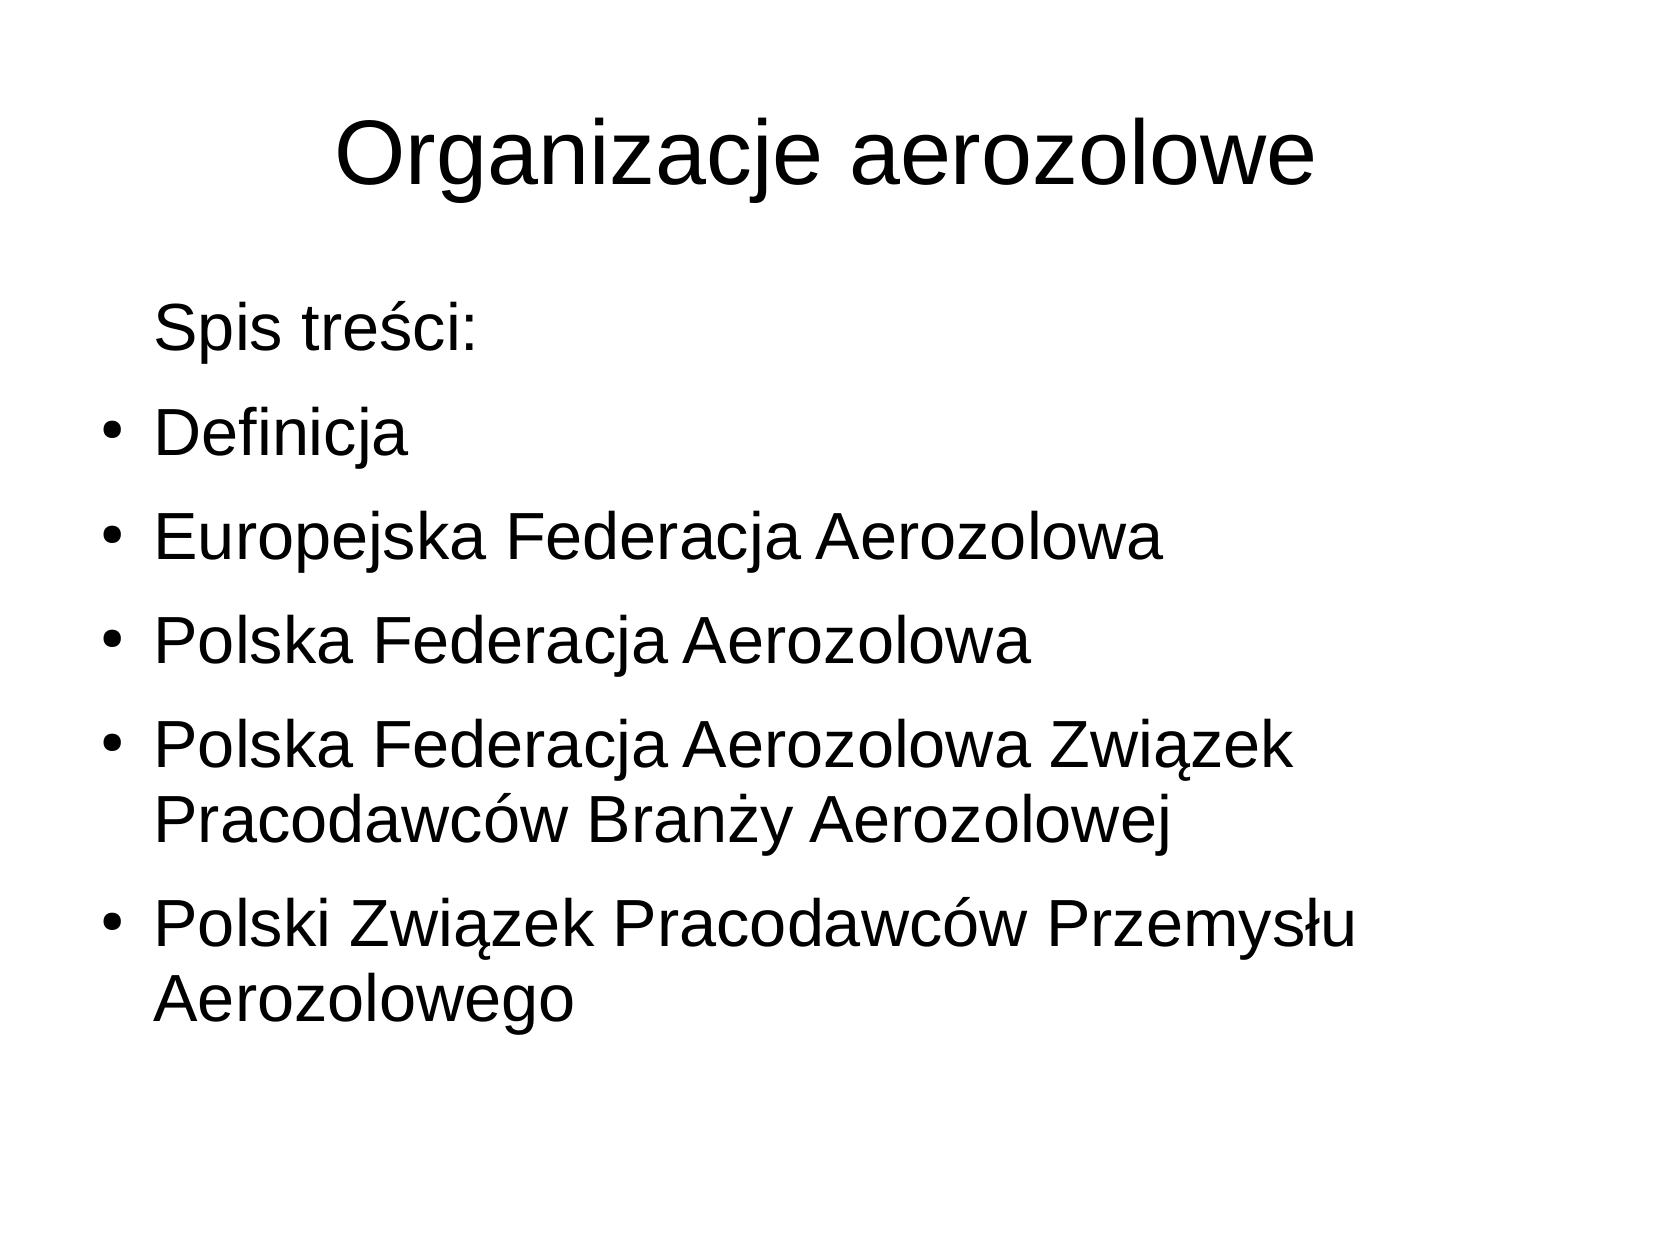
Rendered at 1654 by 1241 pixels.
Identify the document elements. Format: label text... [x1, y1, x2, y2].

list Spis treści: Definicja Europejska Federacja Aerozolowa Polska Federacja Aerozolowa Polska Federacja Aerozolowa Związek Pracodawców Branży Aerozolowej Polski Związek Pracodawców Przemysłu Aerozolowego [82, 290, 1571, 1037]
title Organizacje aerozolowe [82, 49, 1571, 257]
